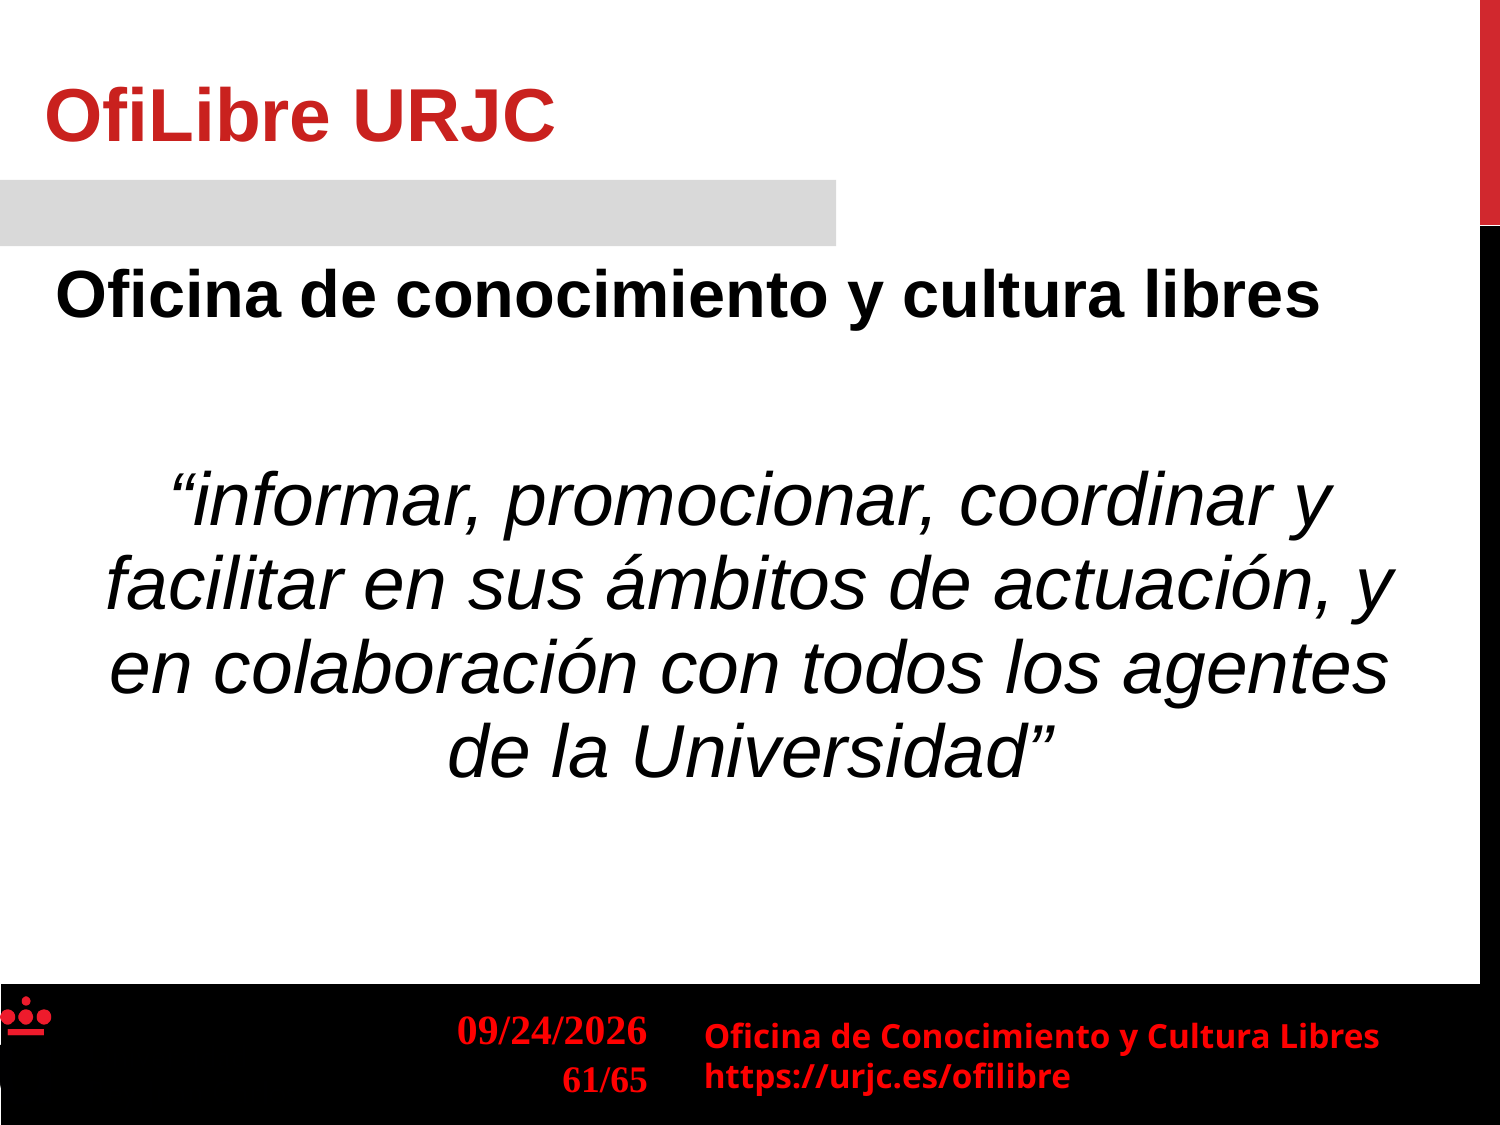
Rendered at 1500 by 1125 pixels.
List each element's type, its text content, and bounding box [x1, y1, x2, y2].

text_box OfiLibre URJC [30, 66, 1036, 249]
text_box Oficina de conocimiento y cultura libres [40, 249, 1366, 346]
text_box “informar, promocionar, coordinar y facilitar en sus ámbitos de actuación, y en colaboración con todos los agentes de la Universidad” [45, 450, 1456, 856]
title [75, 15, 1425, 172]
